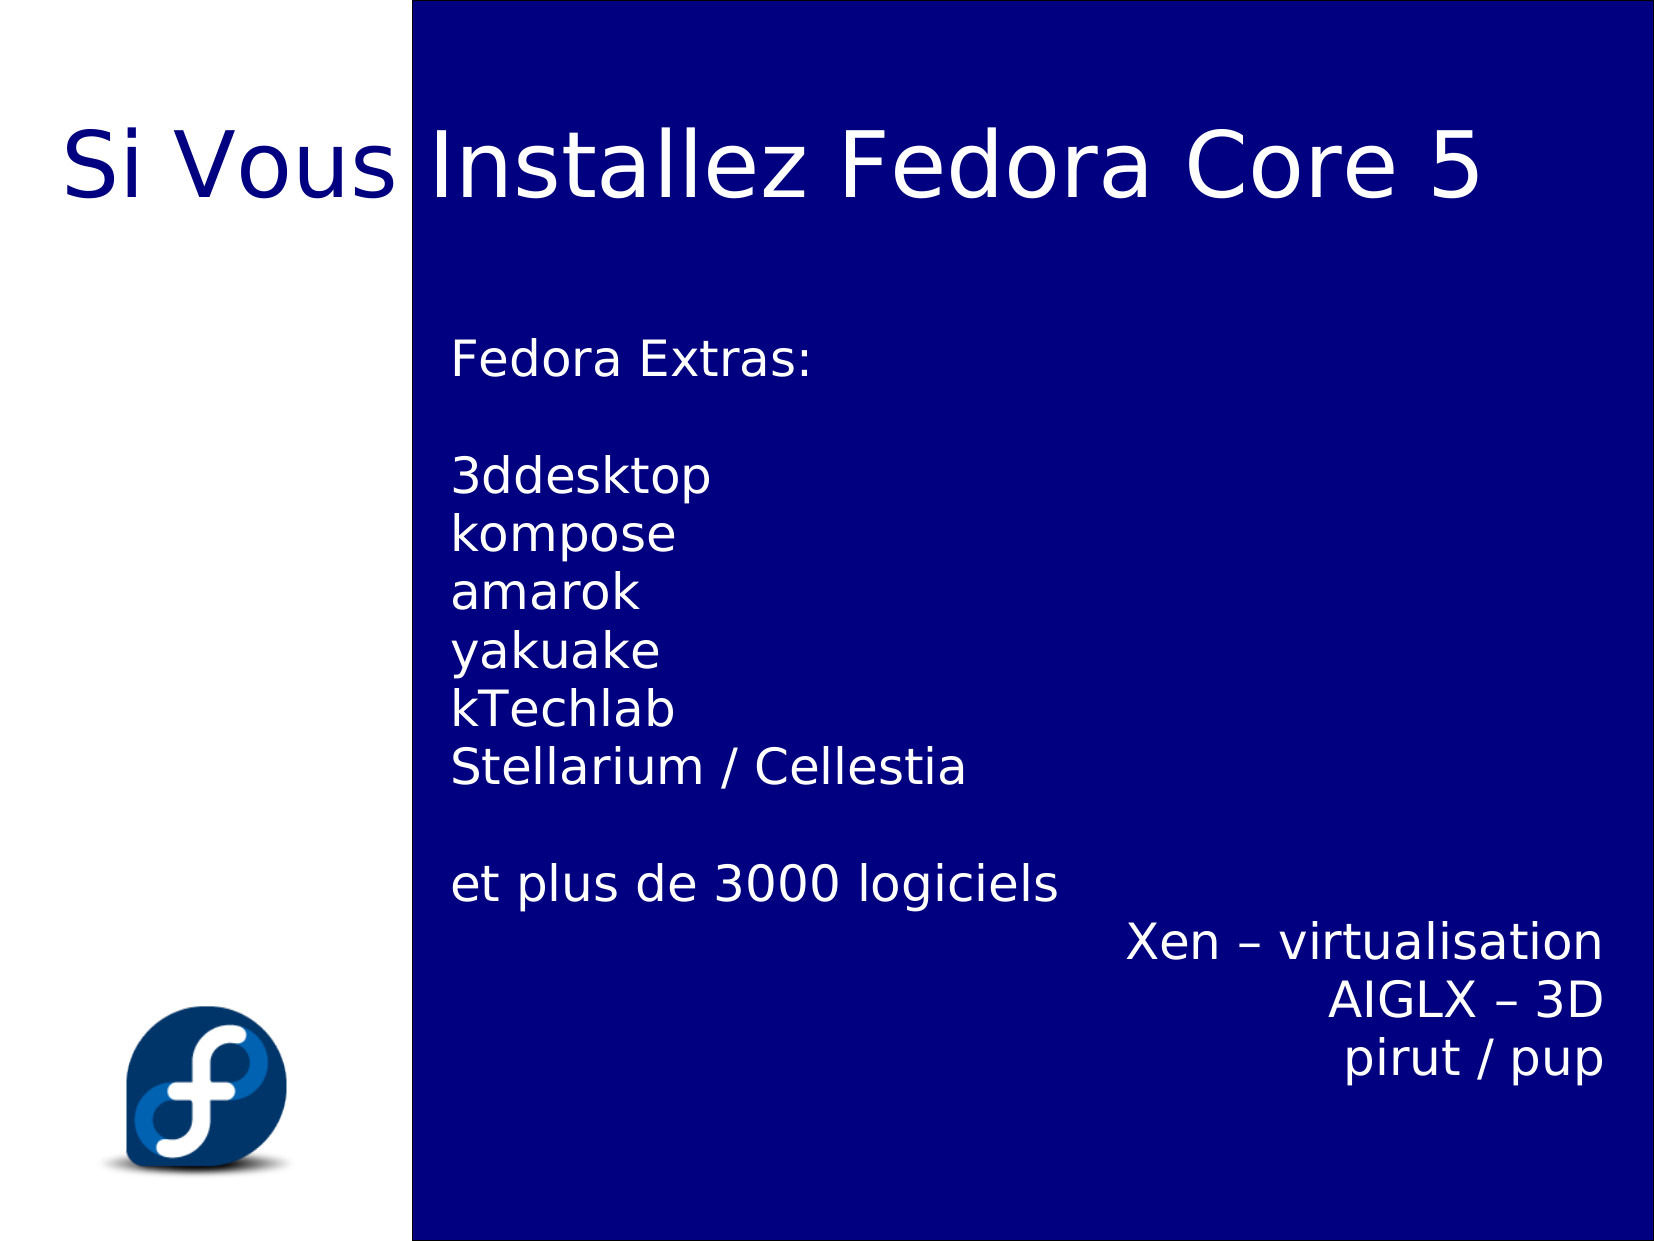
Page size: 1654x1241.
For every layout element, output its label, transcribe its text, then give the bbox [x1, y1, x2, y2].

picture [93, 1005, 301, 1179]
text_box Fedora Extras: 3ddesktop kompose amarok yakuake kTechlab Stellarium / Cellestia et plus de 3000 logiciels Xen – virtualisation AIGLX – 3D pirut / pup [450, 330, 1613, 1088]
text_box Si Vous Installez Fedora Core 5 [61, 112, 1487, 220]
